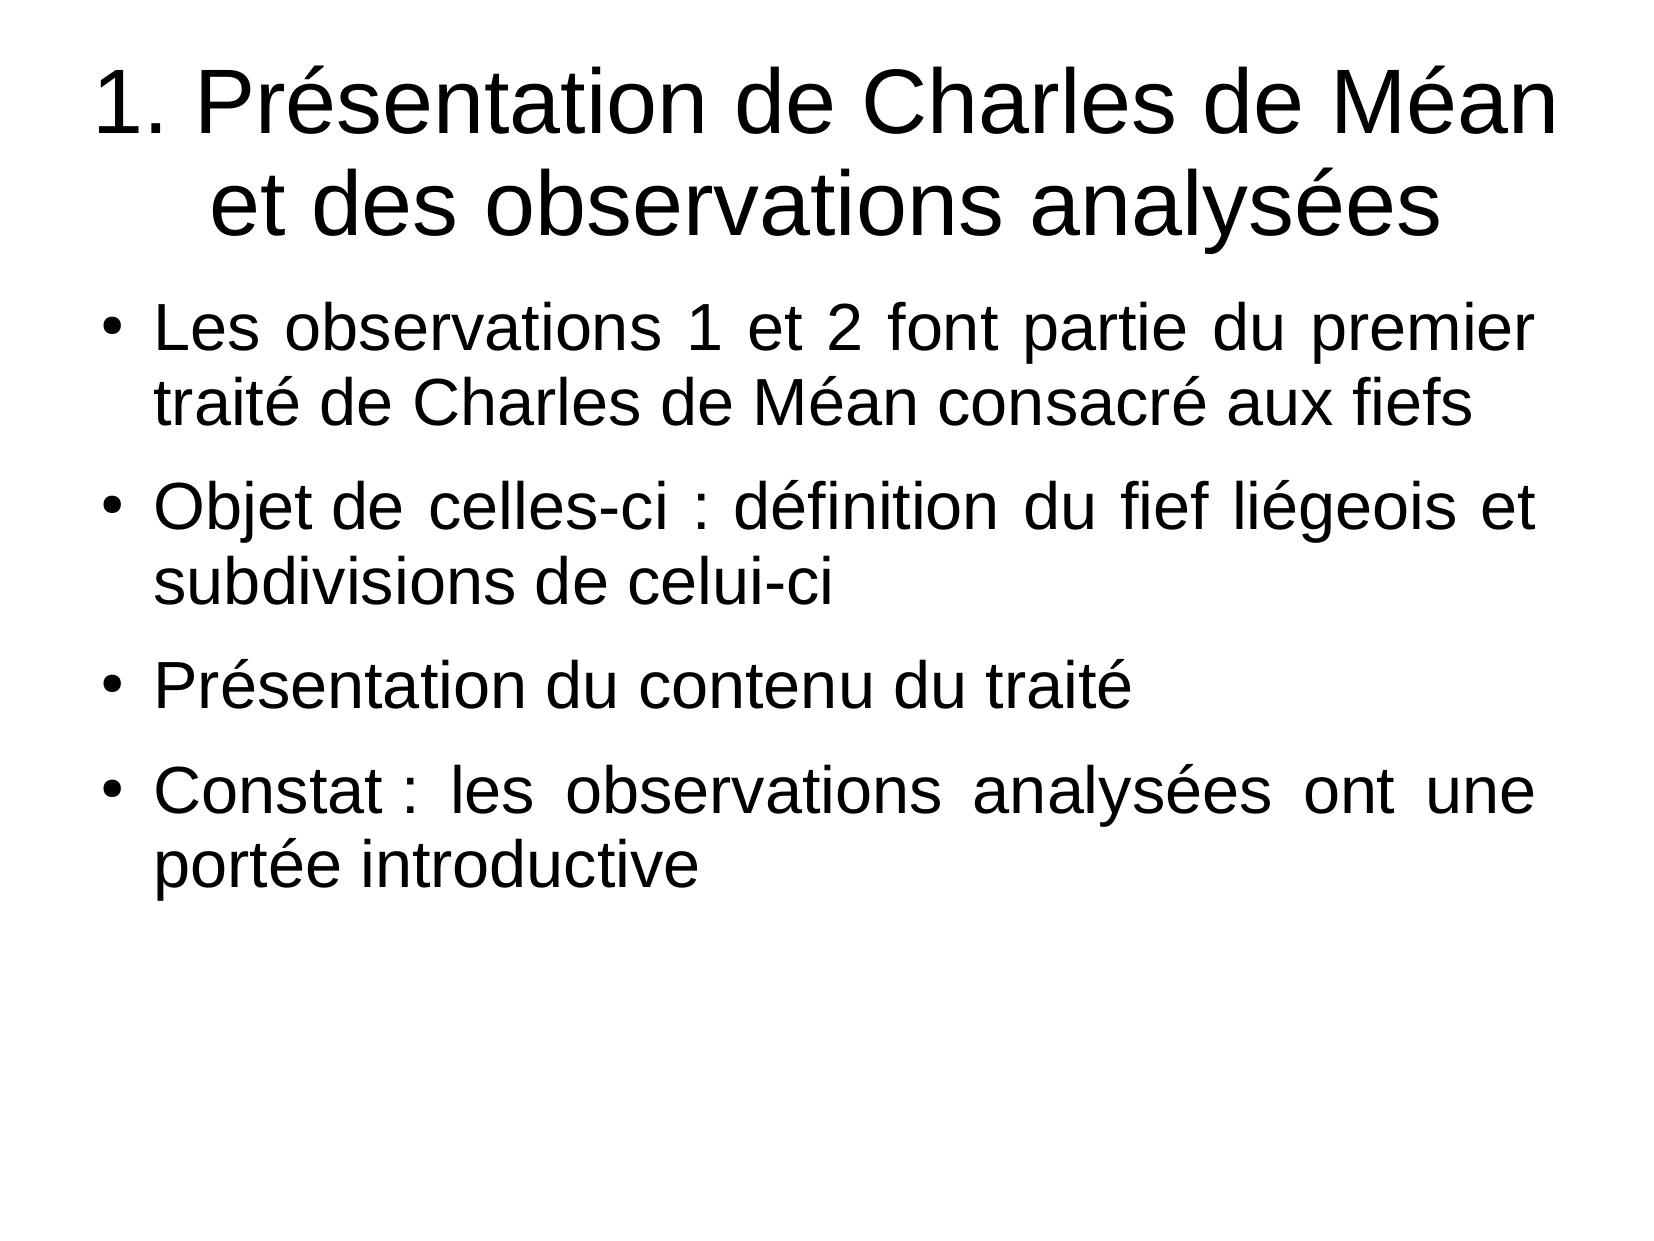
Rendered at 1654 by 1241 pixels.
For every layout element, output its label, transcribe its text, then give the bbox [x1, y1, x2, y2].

list Les observations 1 et 2 font partie du premier traité de Charles de Méan consacré aux fiefs Objet de celles-ci : définition du fief liégeois et subdivisions de celui-ci Présentation du contenu du traité Constat : les observations analysées ont une portée introductive [82, 290, 1538, 1010]
title 1. Présentation de Charles de Méan et des observations analysées [82, 49, 1571, 257]
